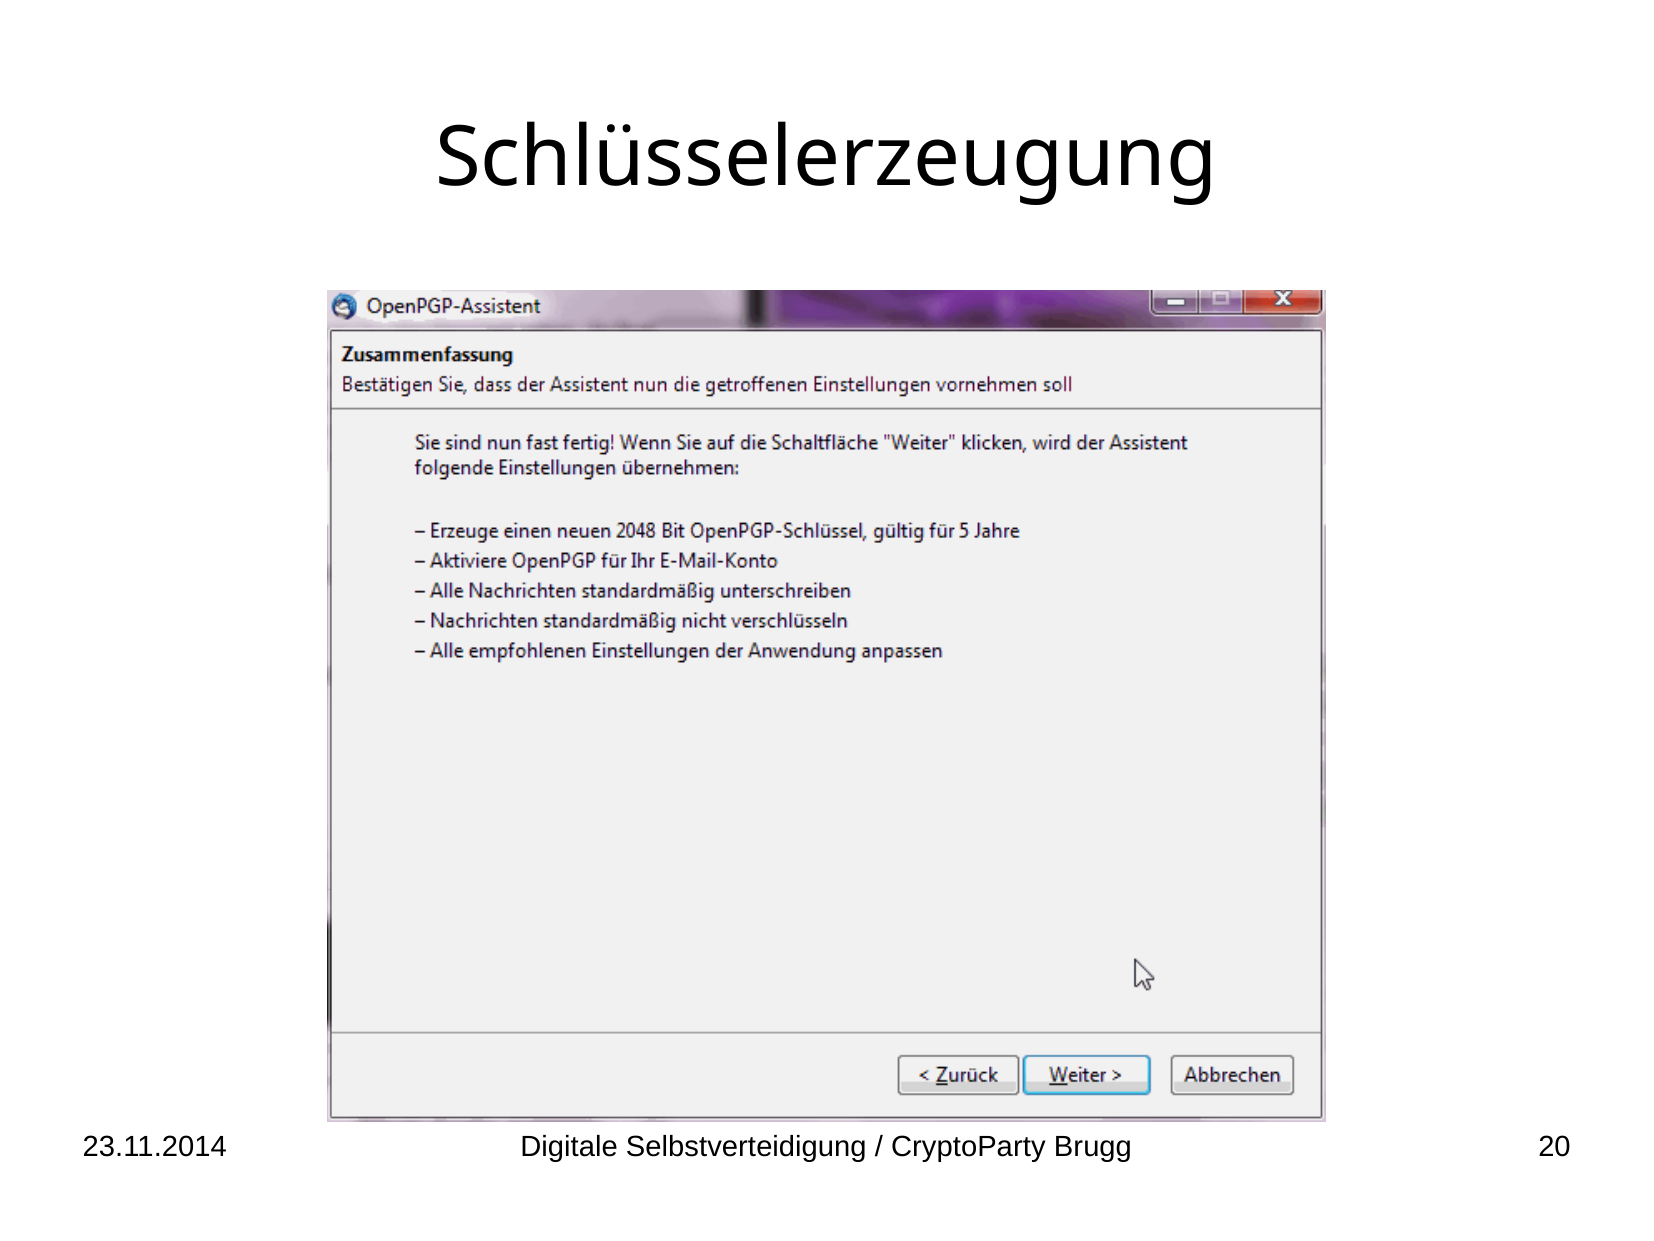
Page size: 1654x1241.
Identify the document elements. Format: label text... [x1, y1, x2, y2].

picture [327, 290, 1326, 1123]
title Schlüsselerzeugung [82, 49, 1571, 257]
